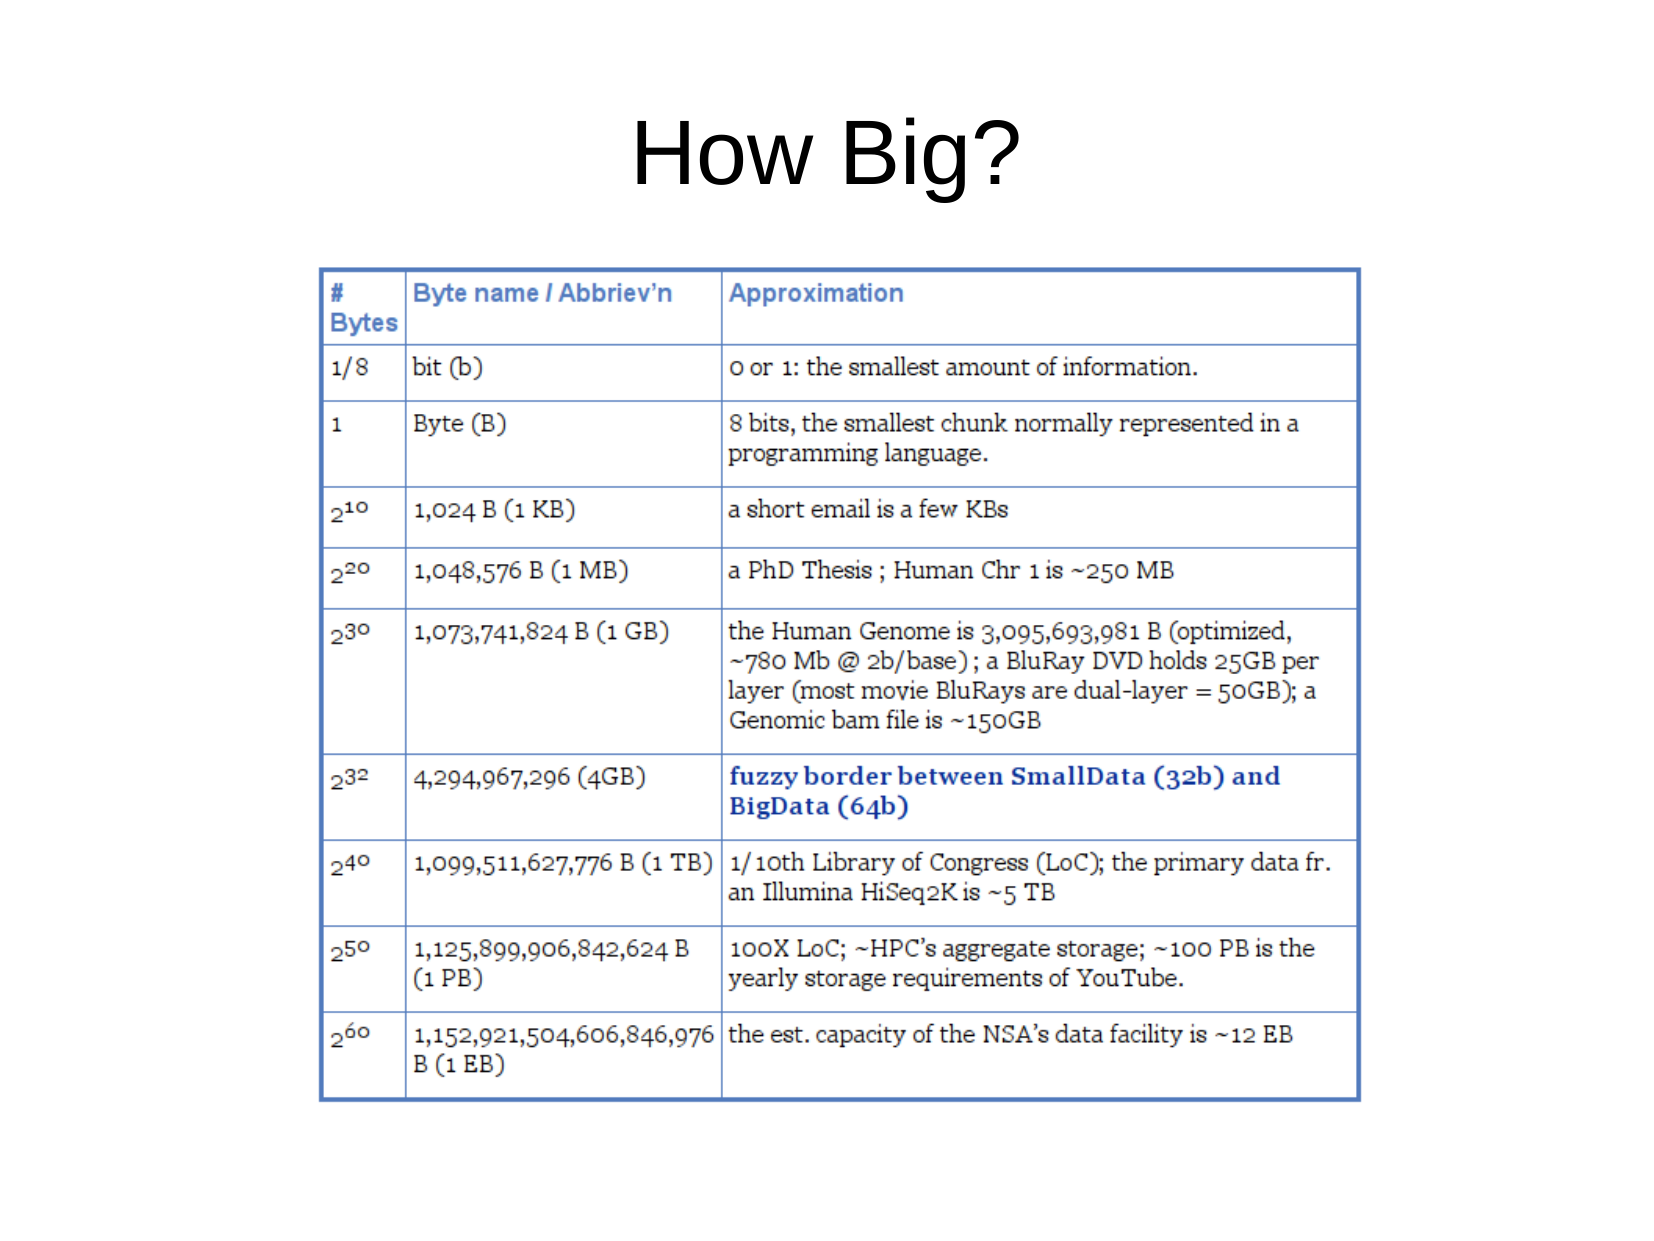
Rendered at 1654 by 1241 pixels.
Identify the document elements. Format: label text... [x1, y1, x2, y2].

picture [313, 263, 1366, 1111]
title How Big? [82, 49, 1571, 257]
